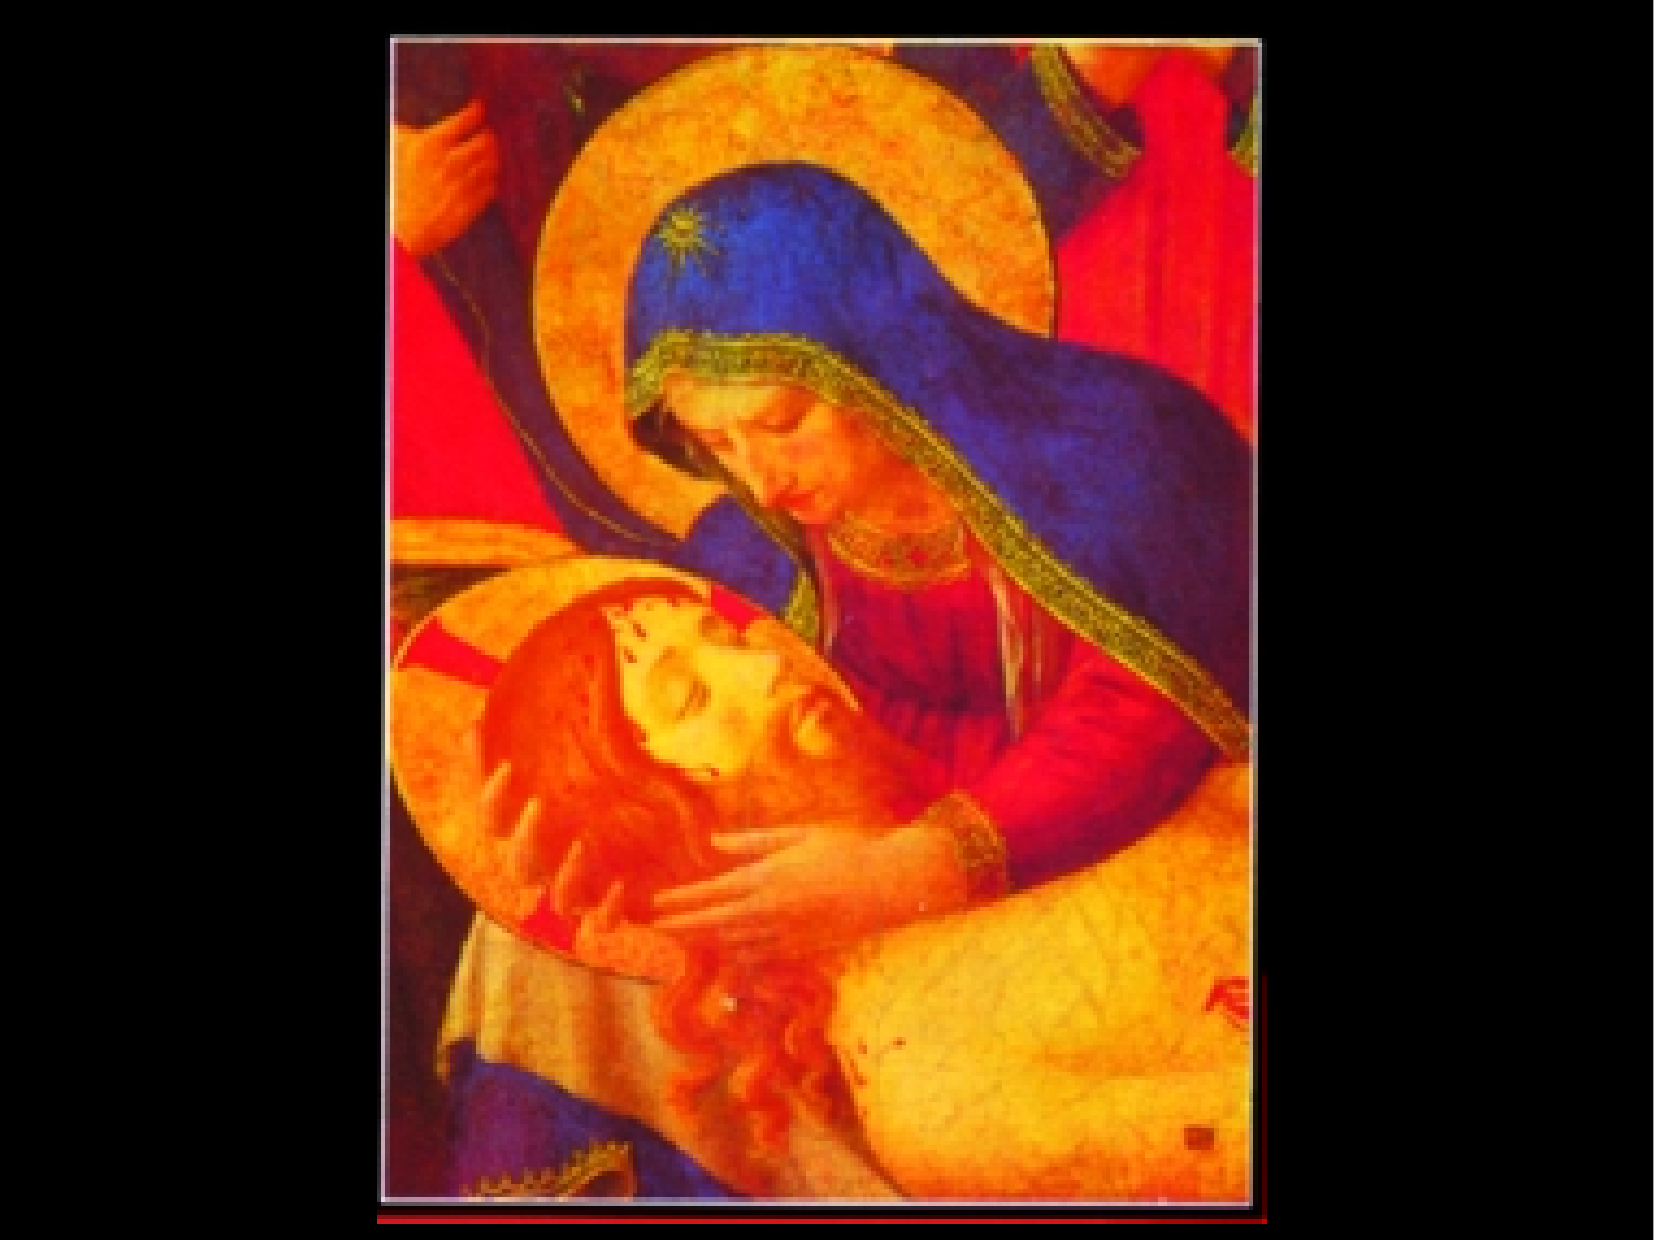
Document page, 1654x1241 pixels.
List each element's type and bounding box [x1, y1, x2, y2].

picture [377, 17, 1267, 1224]
